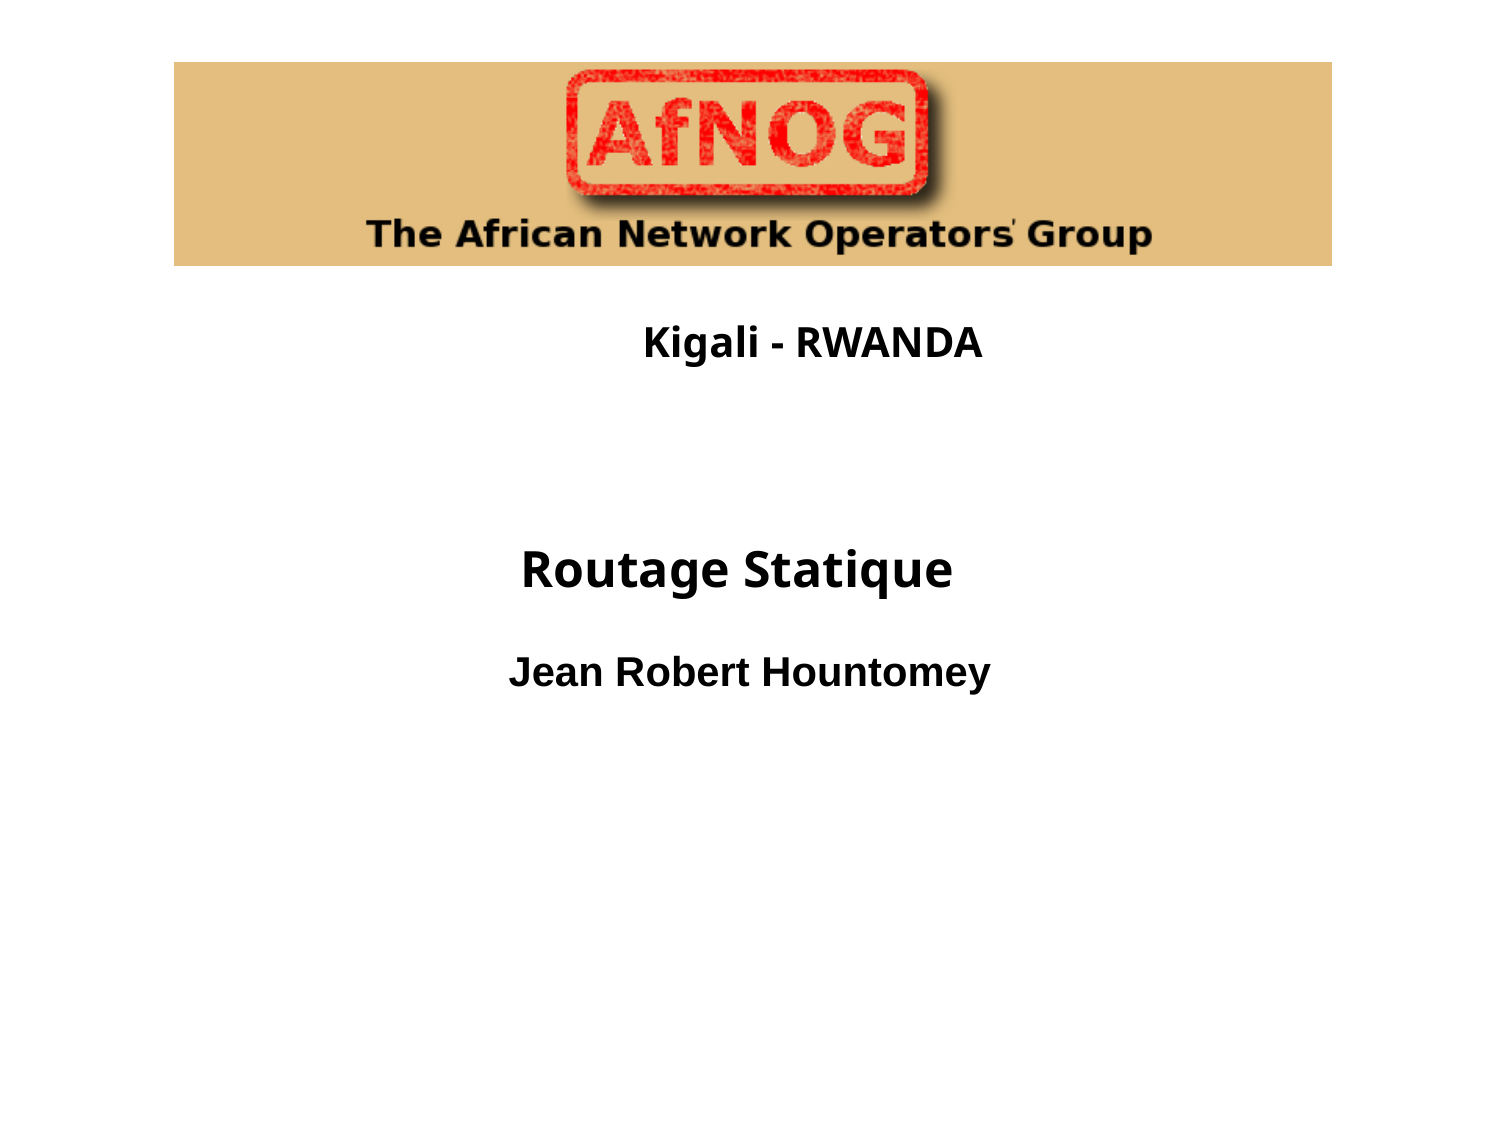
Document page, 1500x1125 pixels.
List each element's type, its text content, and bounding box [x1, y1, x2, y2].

picture [174, 62, 1332, 266]
subtitle Jean Robert Hountomey [225, 637, 1276, 925]
title Routage Statique [99, 450, 1375, 576]
text_box Kigali - RWANDA [212, 312, 1413, 375]
